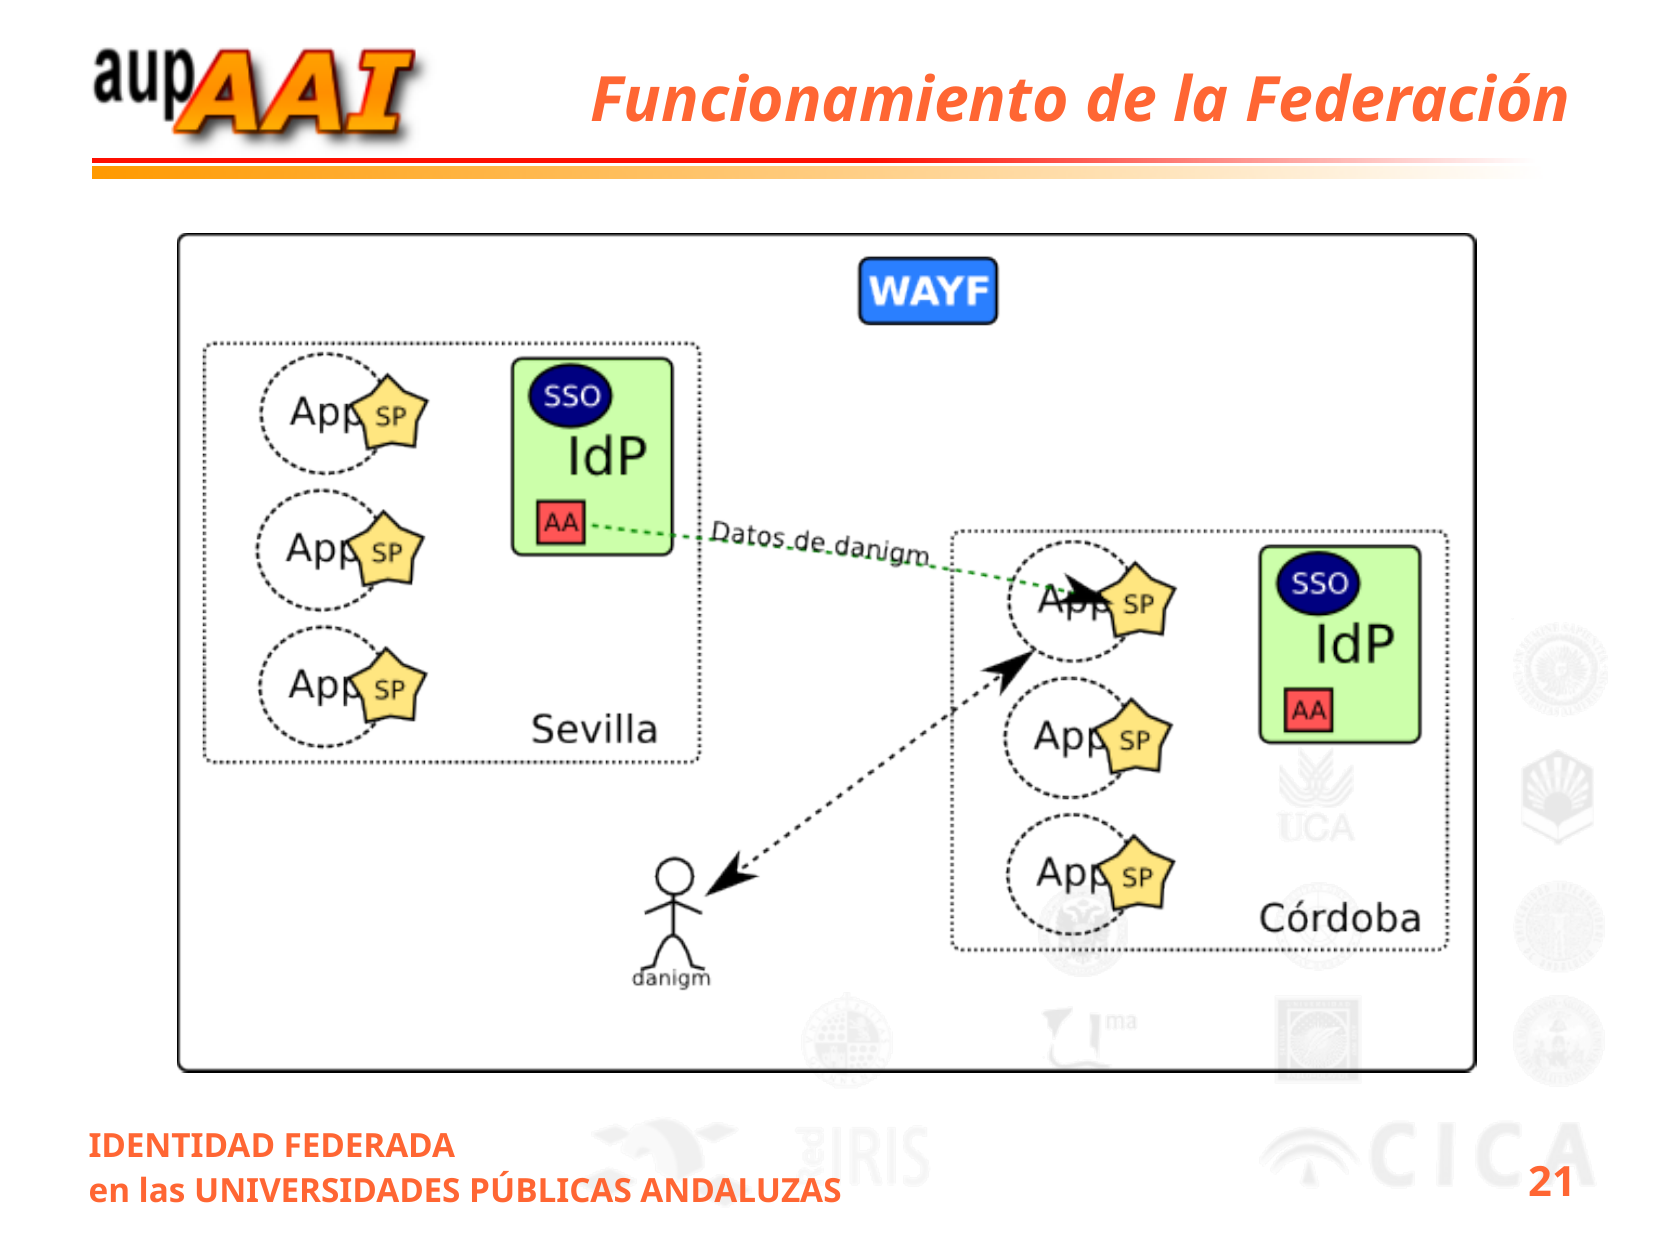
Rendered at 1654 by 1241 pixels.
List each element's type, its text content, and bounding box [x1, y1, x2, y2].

picture [49, 19, 1545, 179]
picture [177, 233, 1614, 1209]
title Funcionamiento de la Federación [531, 62, 1571, 133]
